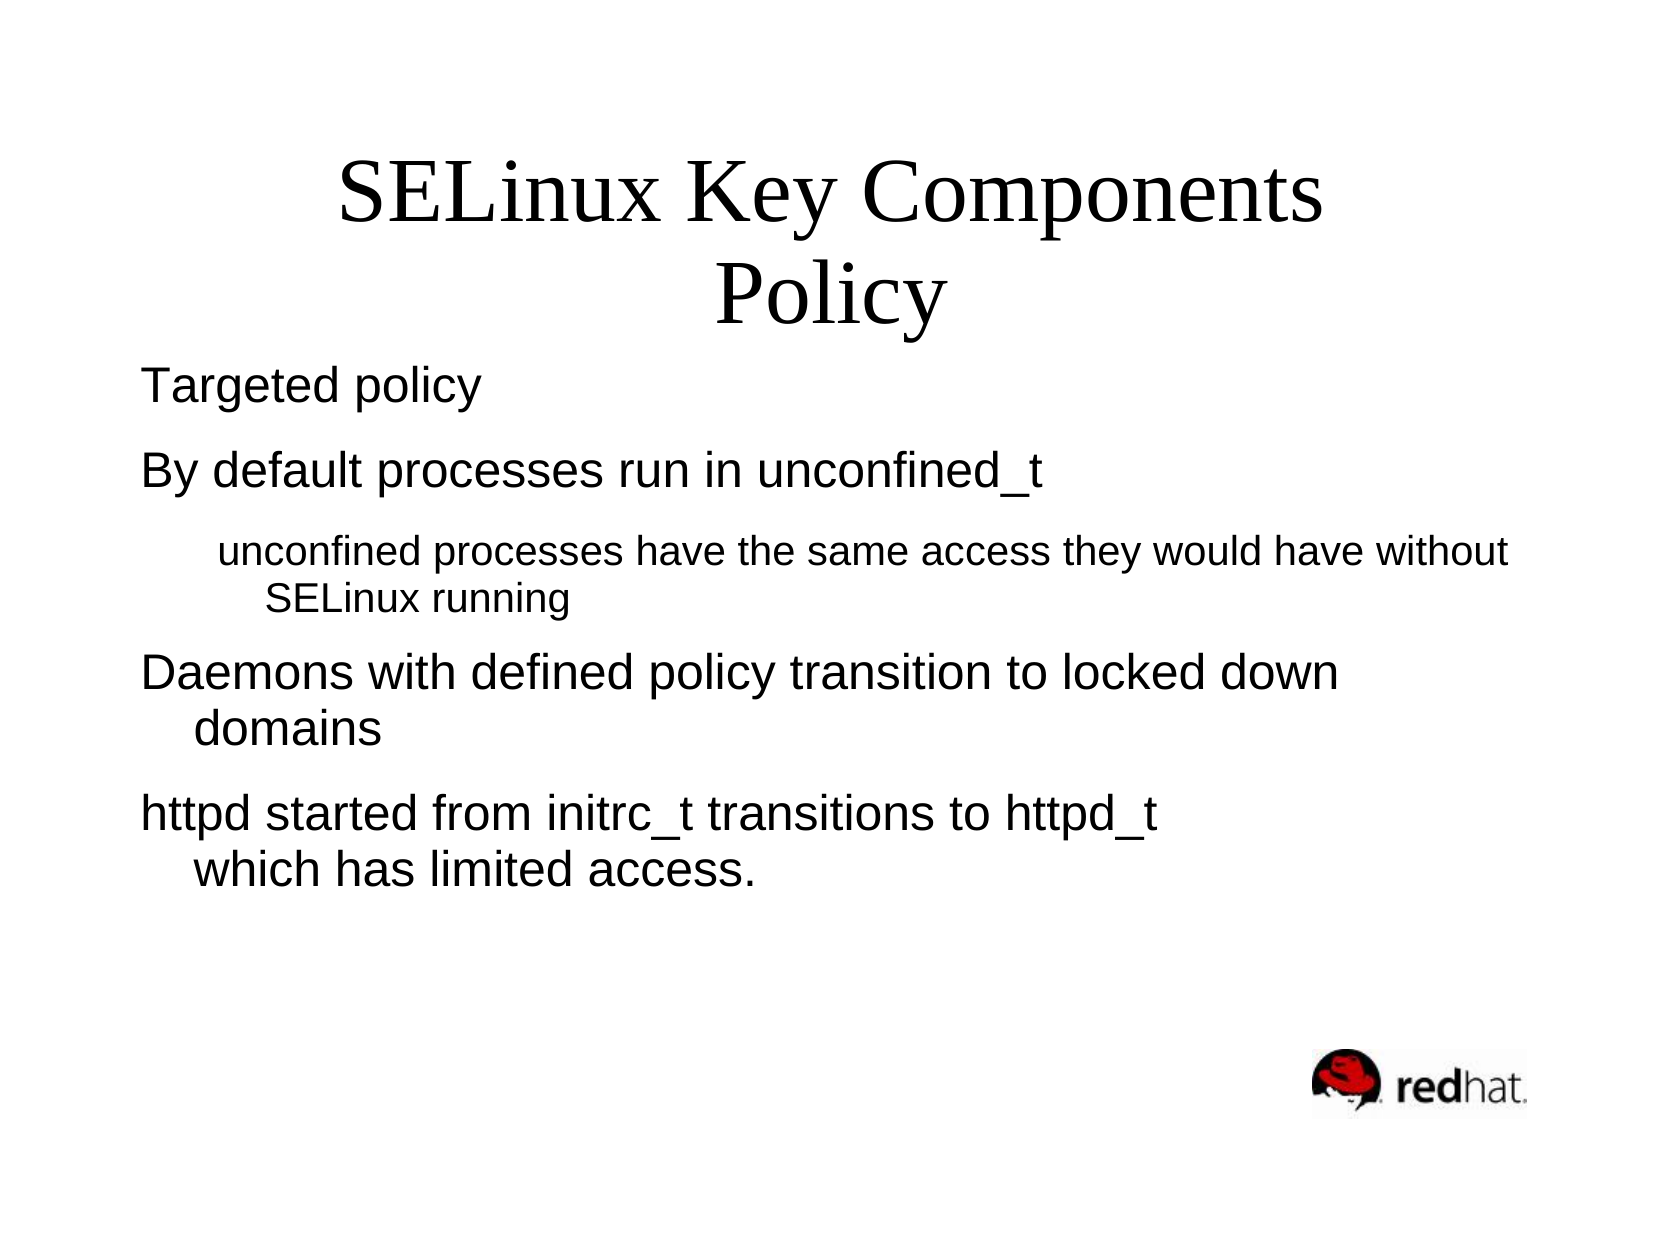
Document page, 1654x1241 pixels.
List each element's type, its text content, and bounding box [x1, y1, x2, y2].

list Targeted policy By default processes run in unconfined_t unconfined processes have the same access they would have without SELinux running Daemons with defined policy transition to locked down domains httpd started from initrc_t transitions to httpd_t which has limited access. [122, 357, 1535, 1135]
title SELinux Key Components Policy [125, 140, 1538, 344]
